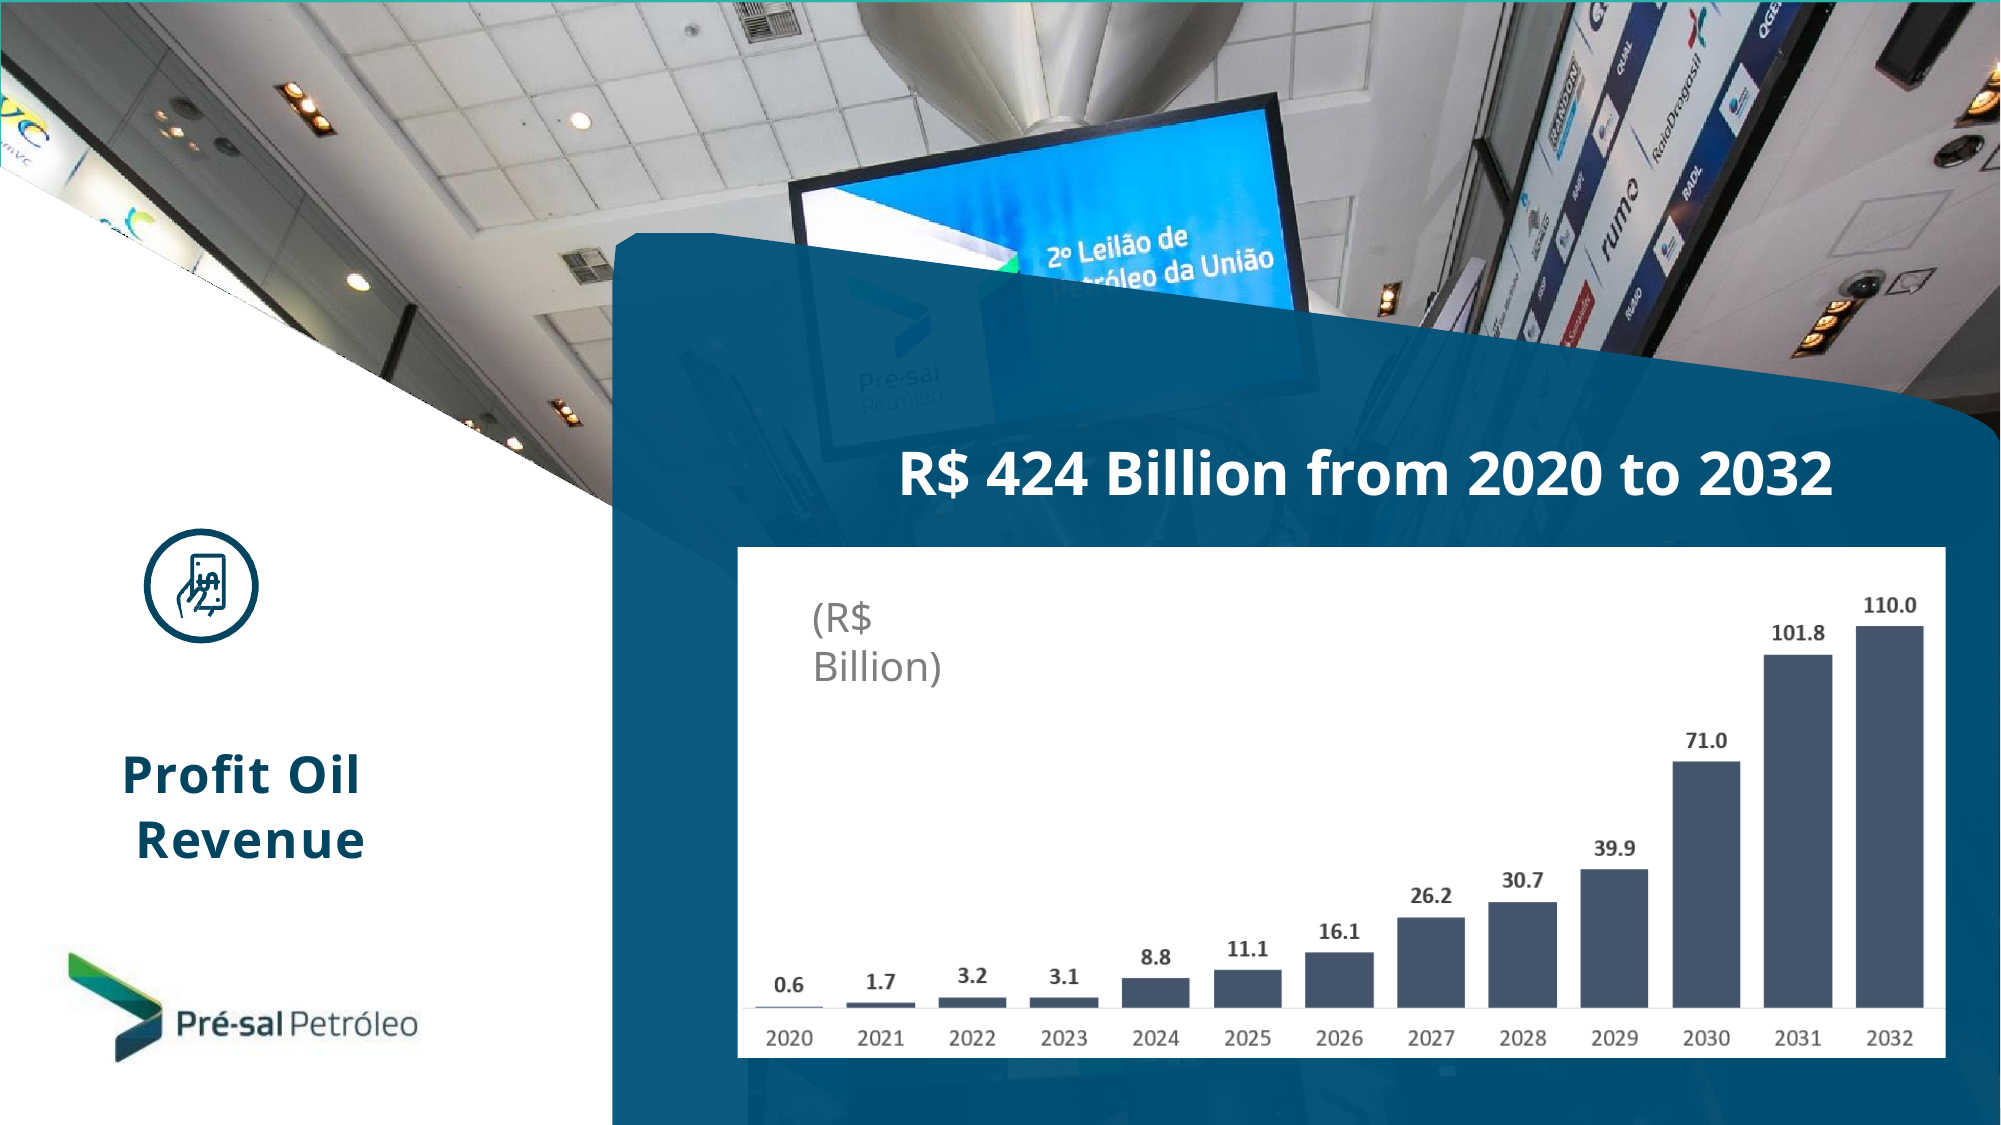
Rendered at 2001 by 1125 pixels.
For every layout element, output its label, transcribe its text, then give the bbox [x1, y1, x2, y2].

text_box Profit Oil Revenue [118, 737, 370, 869]
text_box (R$ Billion) [810, 589, 1011, 643]
text_box [0, 0, 2000, 1125]
title R$ 424 Billion from 2020 to 2032 [895, 432, 1874, 510]
